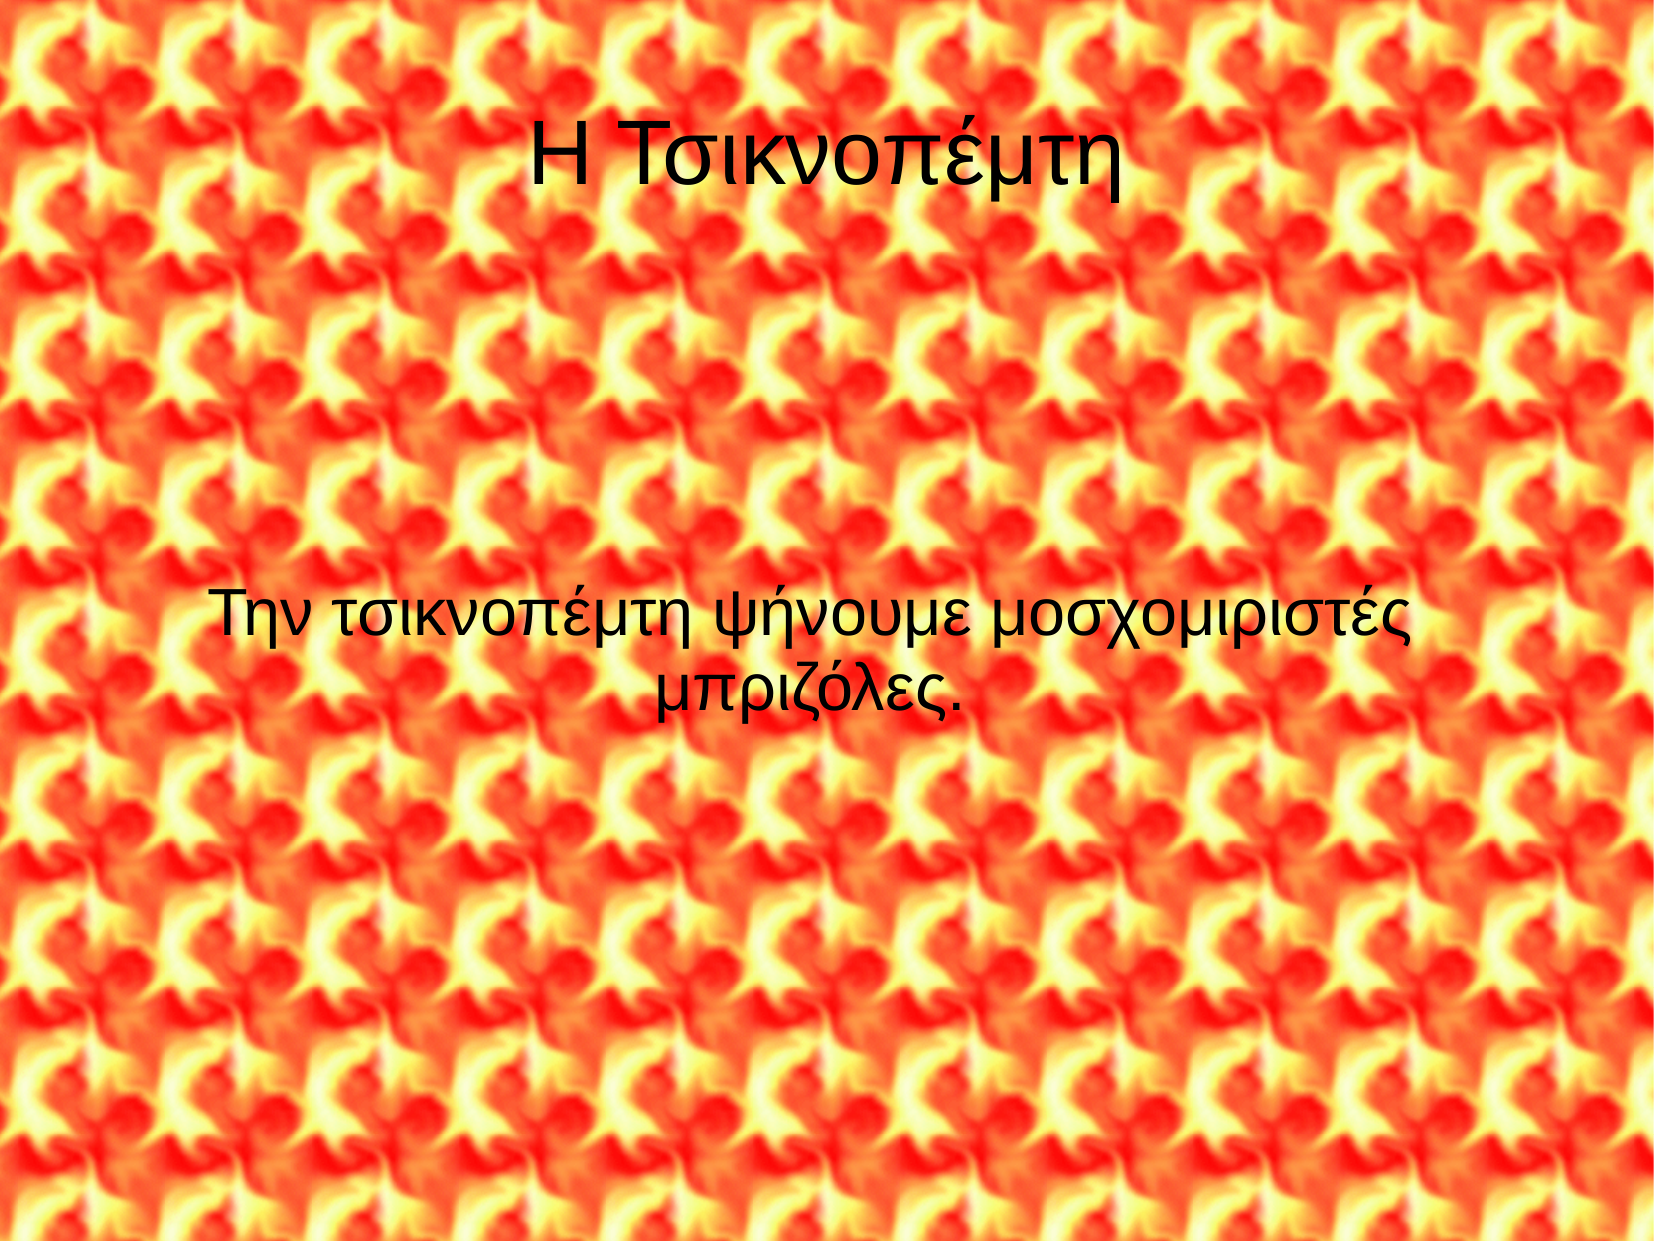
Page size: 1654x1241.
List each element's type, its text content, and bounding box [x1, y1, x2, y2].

picture [0, 0, 1654, 1241]
subtitle Την τσικνοπέμτη ψήνουμε μοσχομιριστές μπριζόλες. [82, 290, 1538, 1010]
title Η Τσικνοπέμτη [82, 49, 1571, 257]
